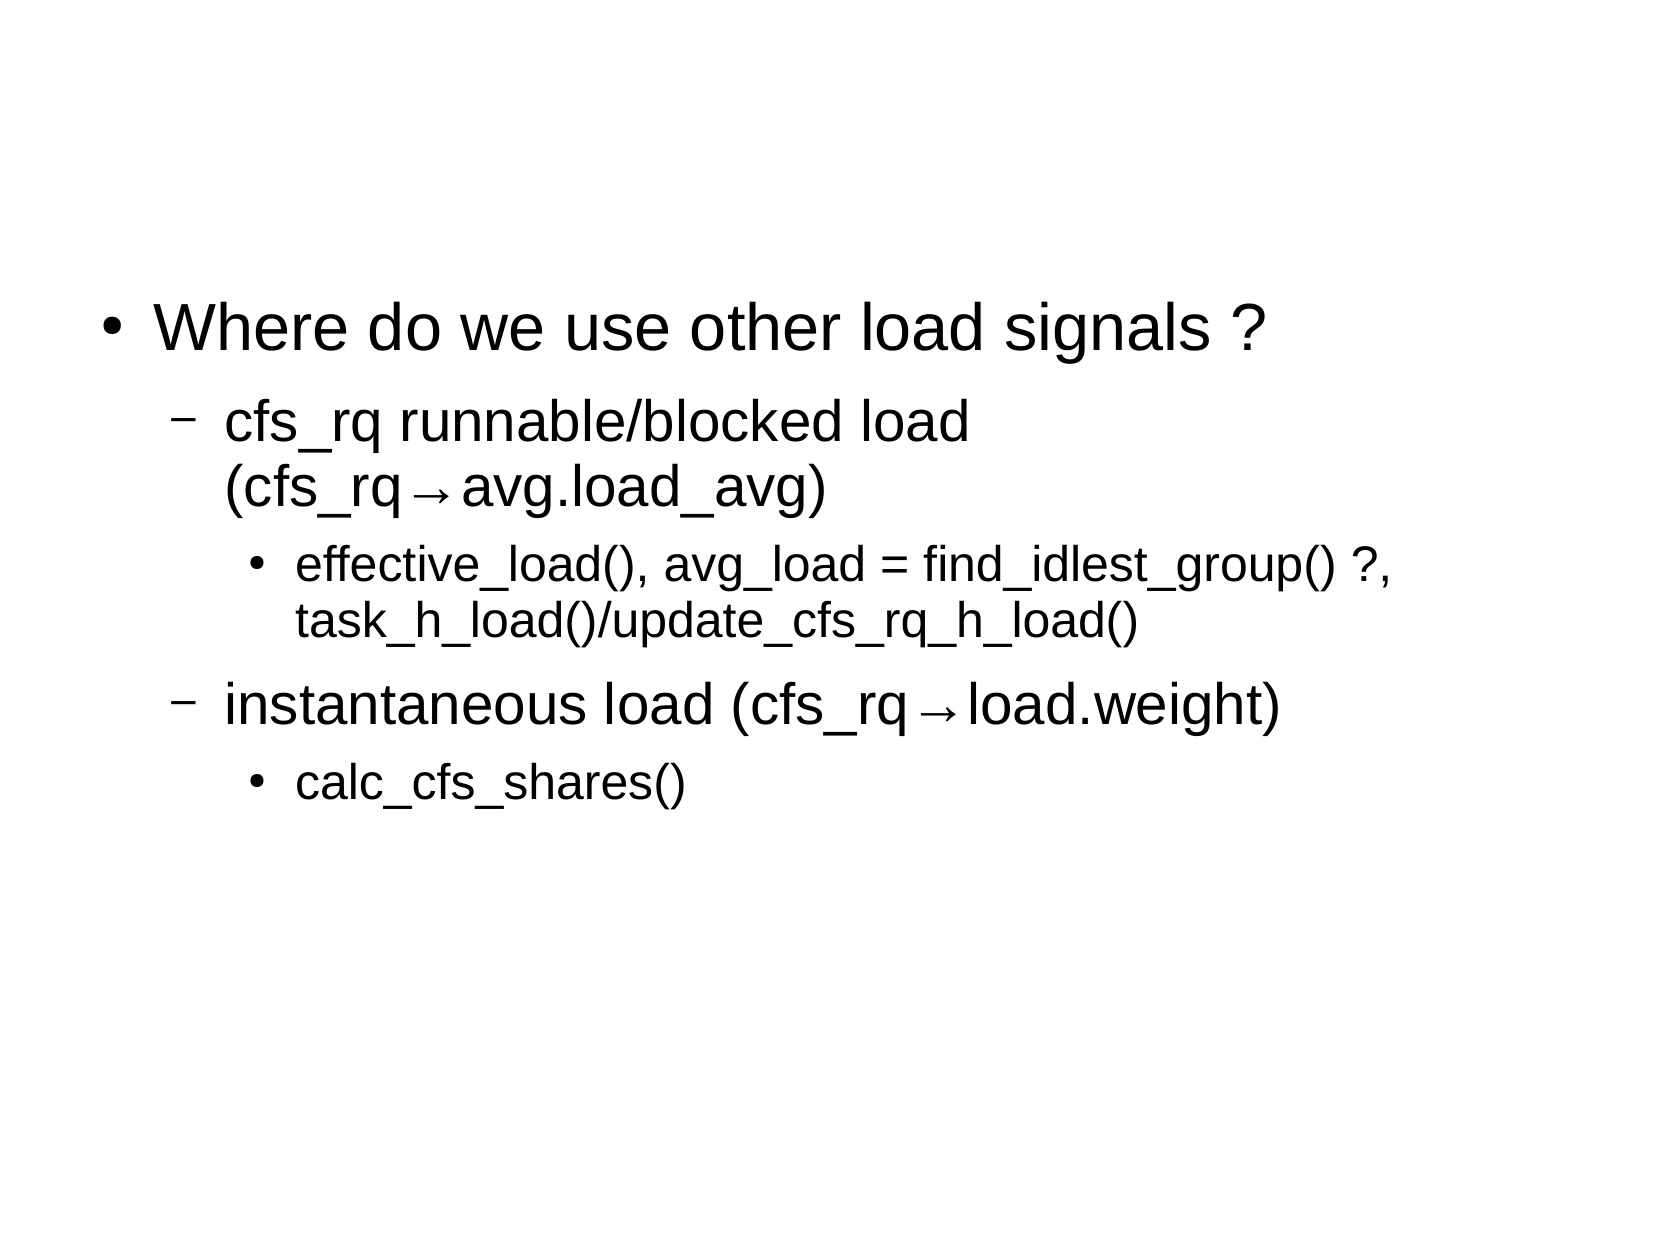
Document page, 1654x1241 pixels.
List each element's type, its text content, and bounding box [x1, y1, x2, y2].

list Where do we use other load signals ? cfs_rq runnable/blocked load (cfs_rq→avg.load_avg) effective_load(), avg_load = find_idlest_group() ?, task_h_load()/update_cfs_rq_h_load() instantaneous load (cfs_rq→load.weight) calc_cfs_shares() [82, 290, 1571, 1010]
